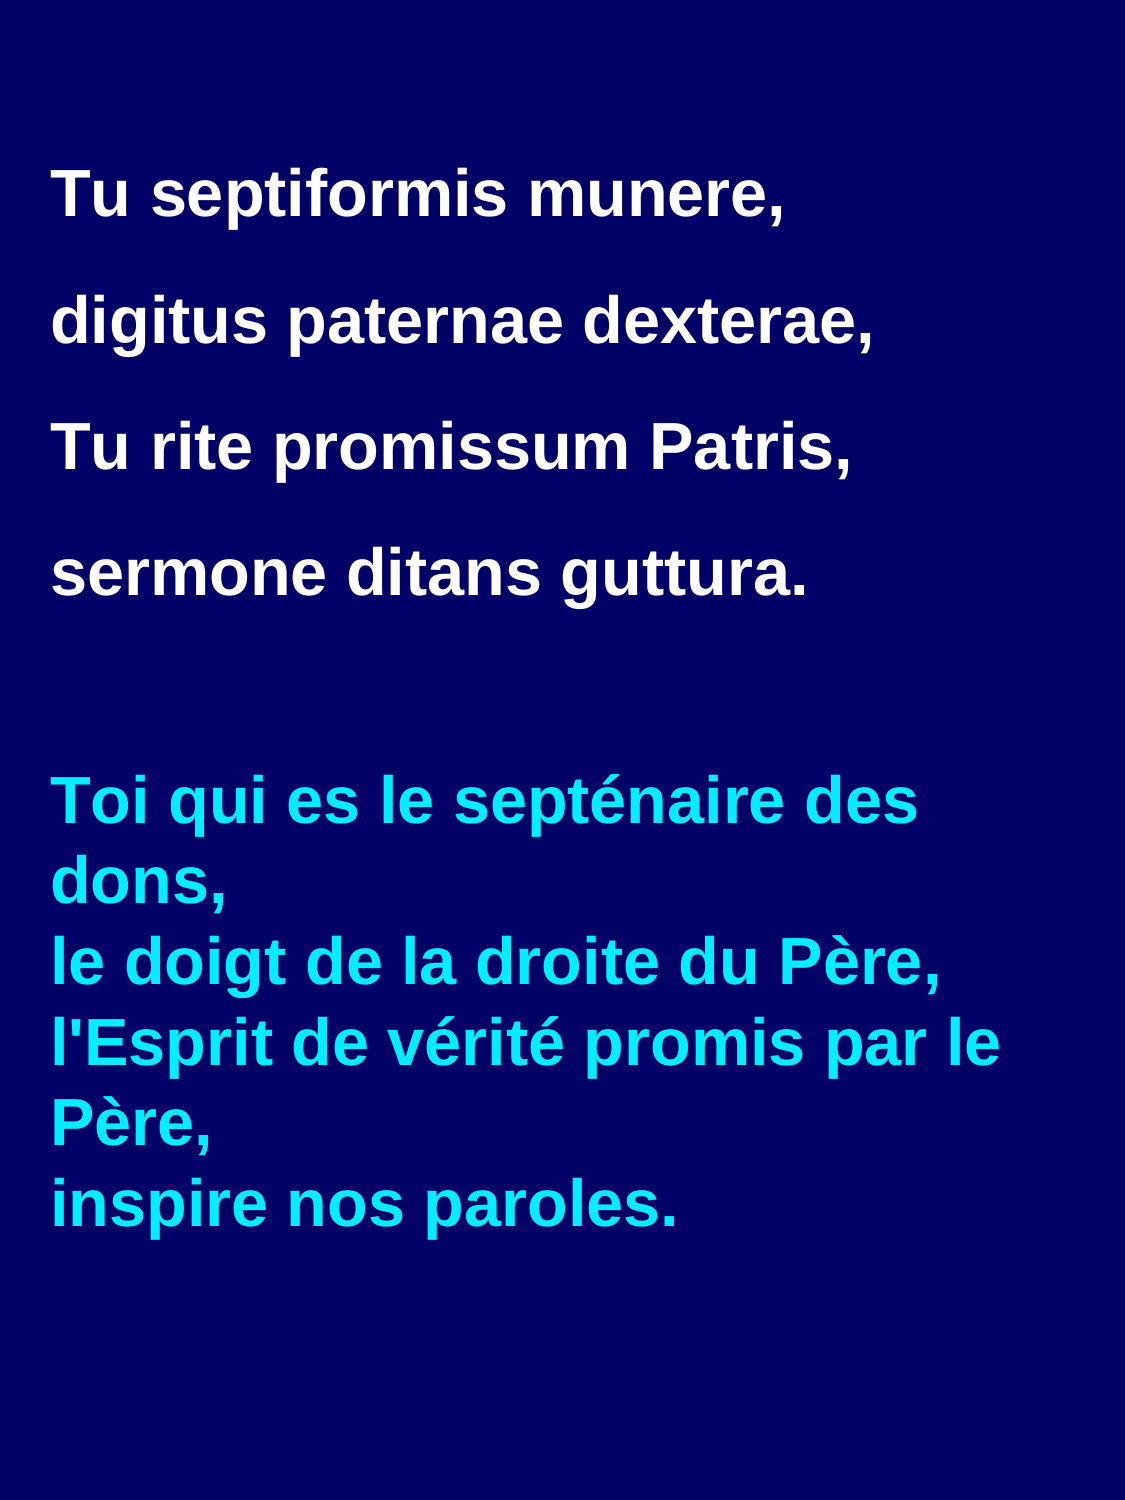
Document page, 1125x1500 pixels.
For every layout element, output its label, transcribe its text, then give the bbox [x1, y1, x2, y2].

text_box Tu septiformis munere, digitus paternae dexterae, Tu rite promissum Patris, sermone ditans guttura. Toi qui es le septénaire des dons, le doigt de la droite du Père, l'Esprit de vérité promis par le Père, inspire nos paroles. [35, 47, 1113, 1442]
